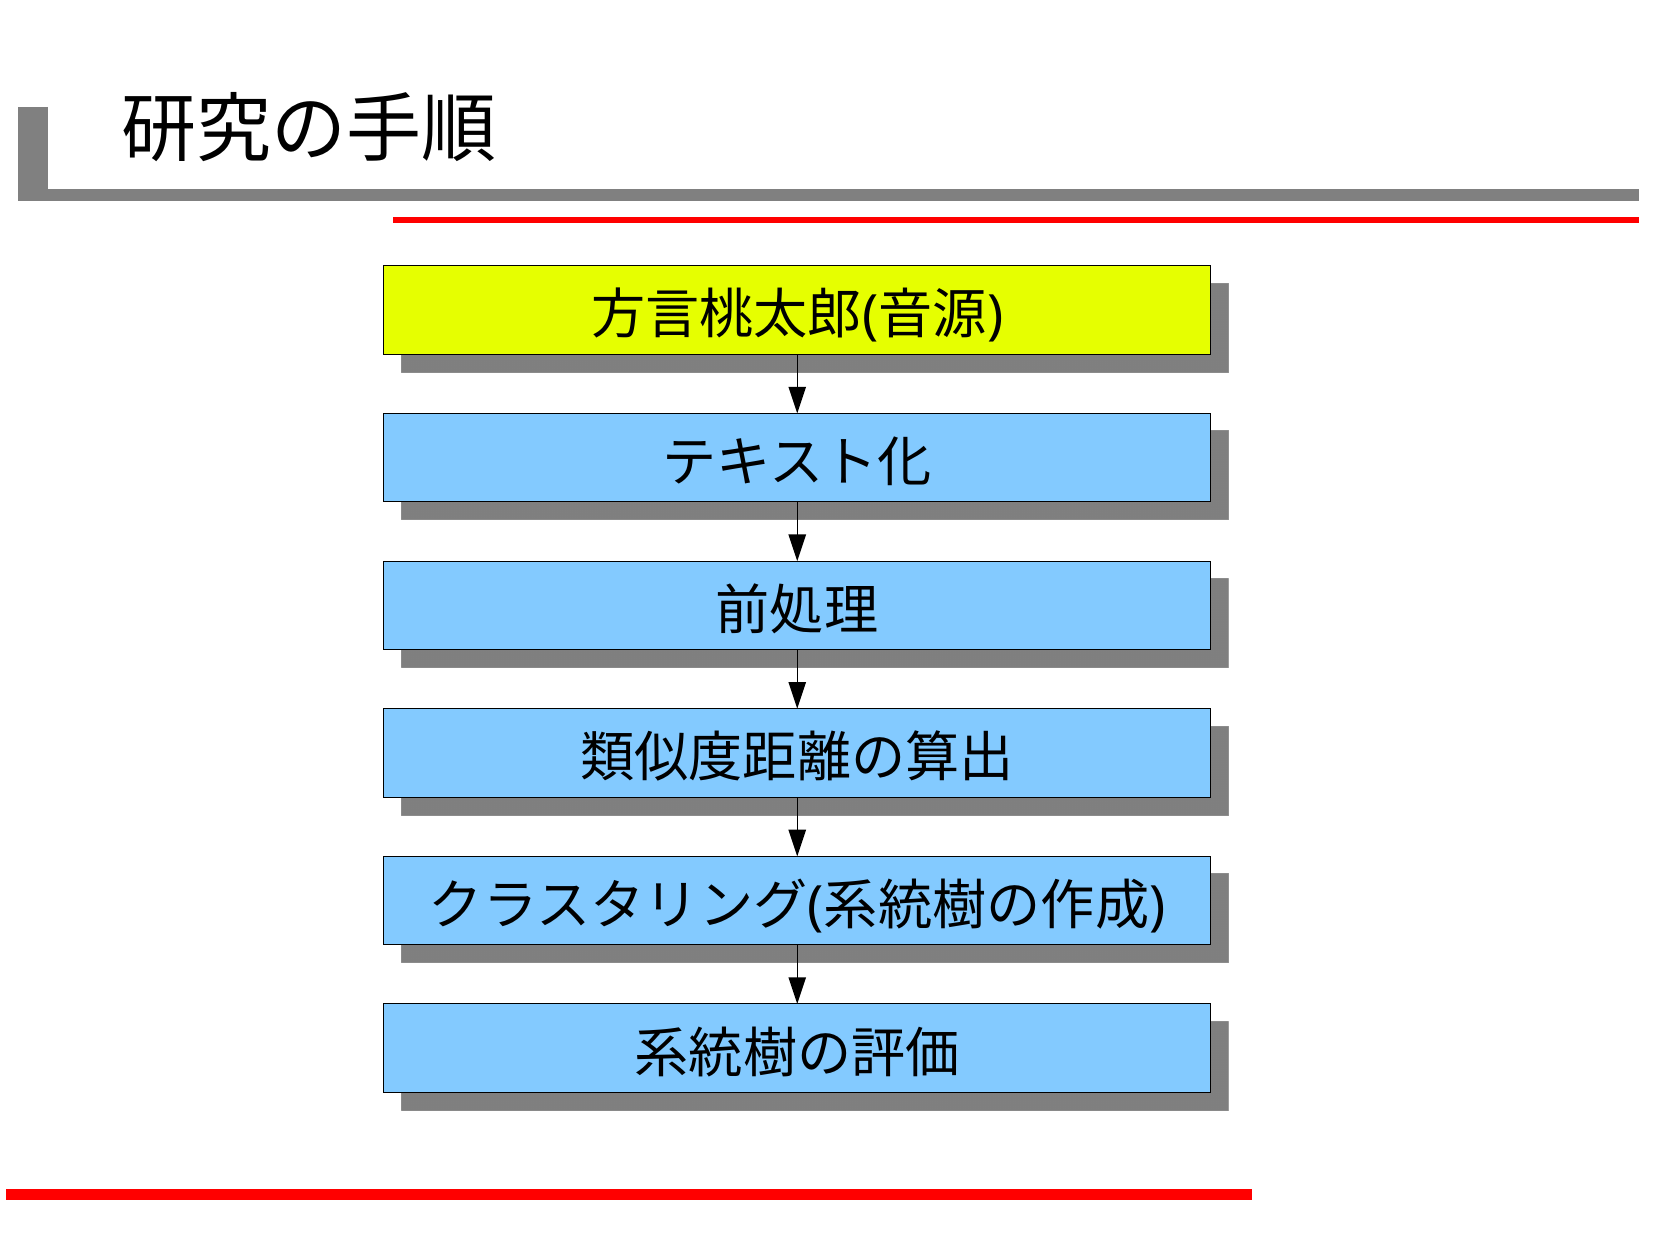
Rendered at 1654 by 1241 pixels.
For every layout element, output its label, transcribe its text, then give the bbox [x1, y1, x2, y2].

text_box 類似度距離の算出 [383, 708, 1211, 798]
text_box 系統樹の評価 [383, 1003, 1211, 1093]
text_box テキスト化 [383, 413, 1211, 502]
text_box 前処理 [383, 561, 1211, 650]
title 研究の手順 [121, 18, 1534, 226]
text_box 方言桃太郎(音源) [383, 265, 1211, 355]
text_box クラスタリング(系統樹の作成) [383, 856, 1211, 945]
